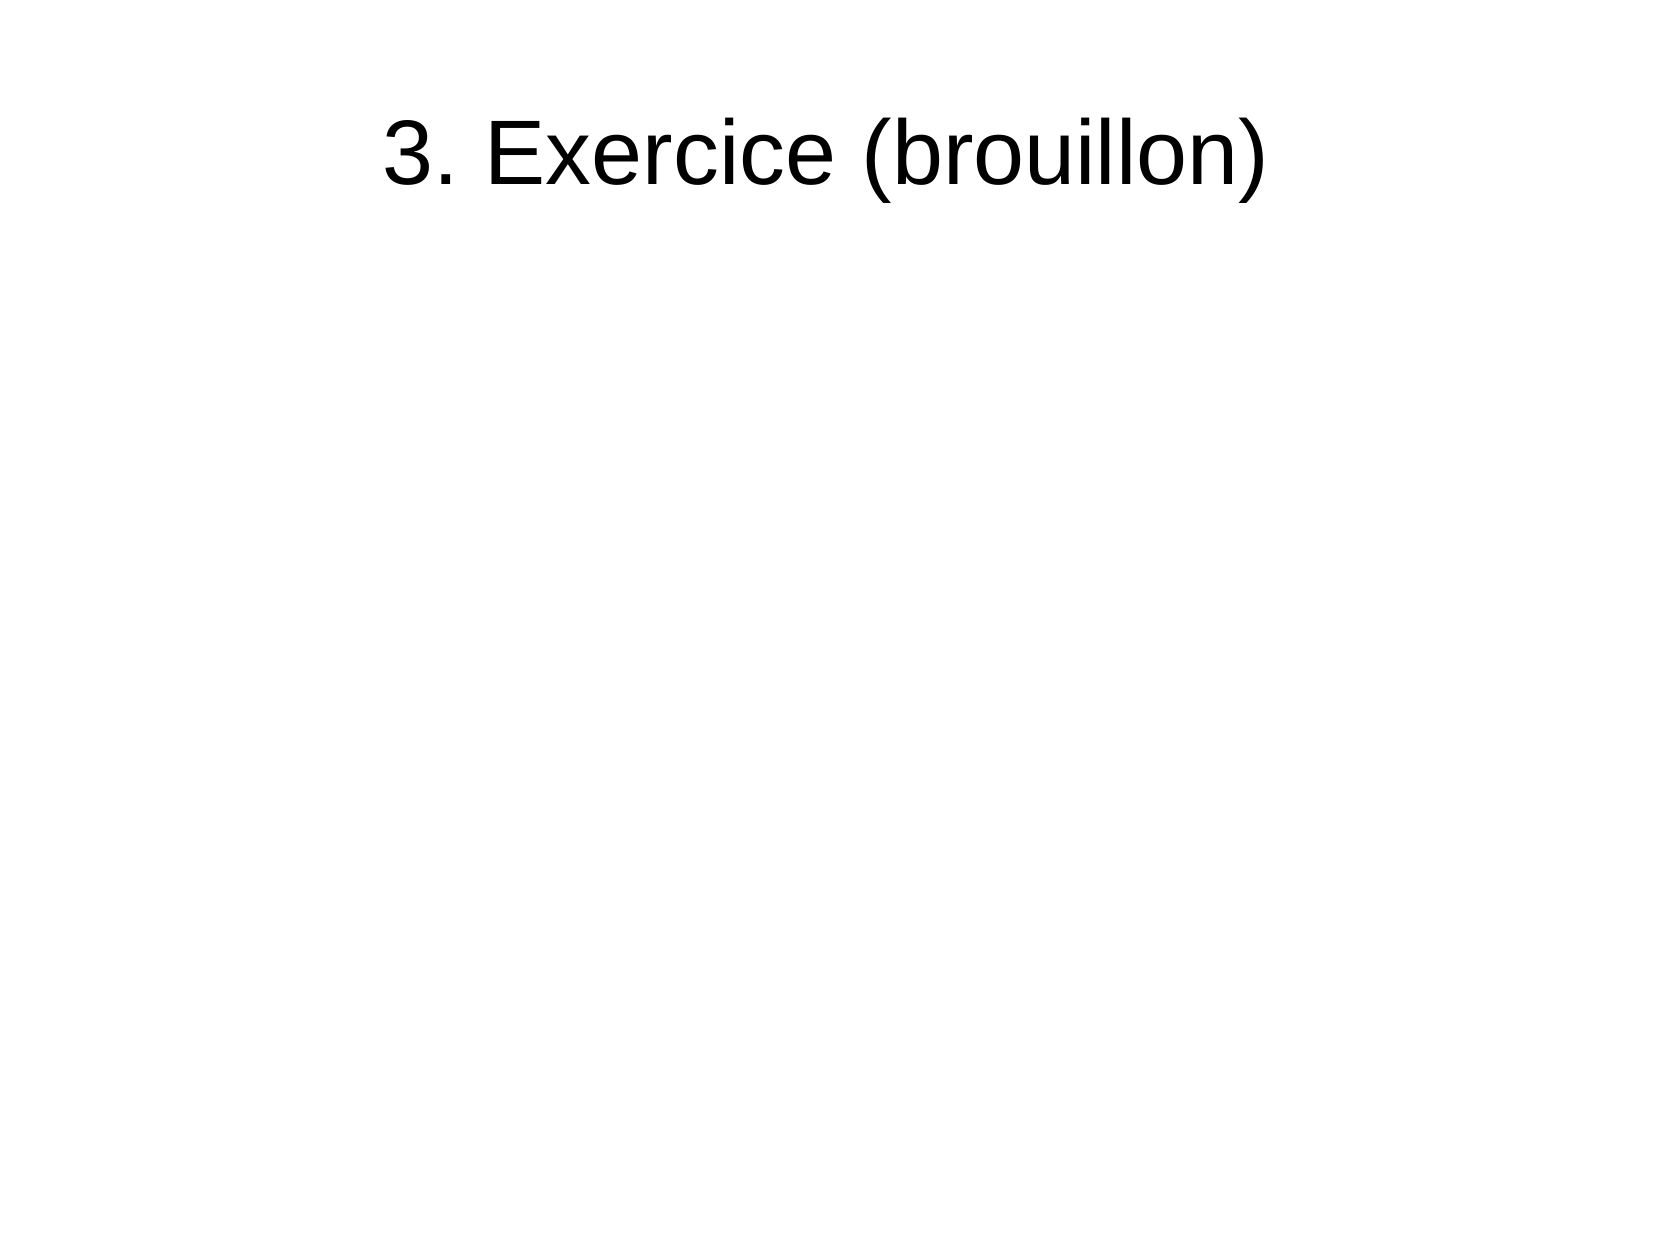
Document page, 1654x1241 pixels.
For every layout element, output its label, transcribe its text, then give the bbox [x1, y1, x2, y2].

title 3. Exercice (brouillon) [82, 49, 1571, 257]
